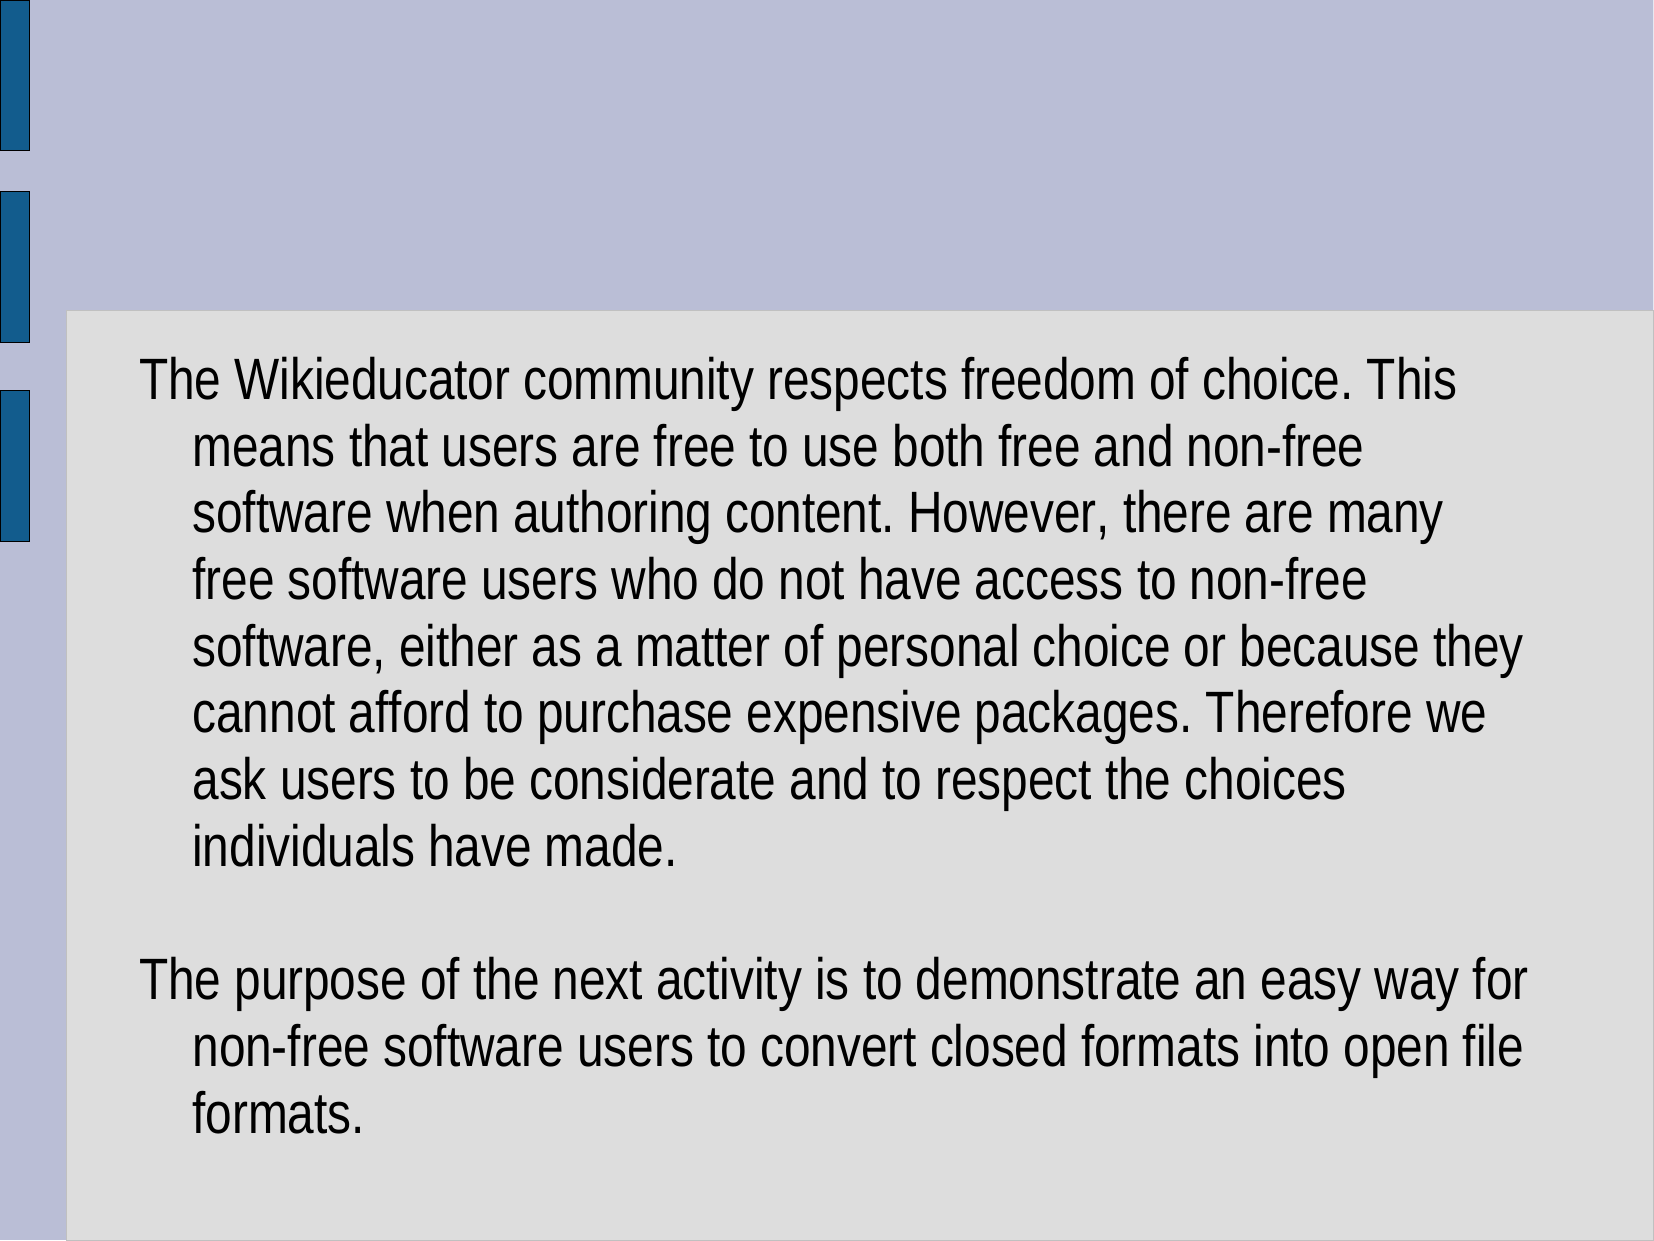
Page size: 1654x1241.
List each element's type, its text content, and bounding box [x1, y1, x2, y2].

list The Wikieducator community respects freedom of choice. This means that users are free to use both free and non-free software when authoring content. However, there are many free software users who do not have access to non-free software, either as a matter of personal choice or because they cannot afford to purchase expensive packages. Therefore we ask users to be considerate and to respect the choices individuals have made. The purpose of the next activity is to demonstrate an easy way for non-free software users to convert closed formats into open file formats. [121, 344, 1534, 1140]
